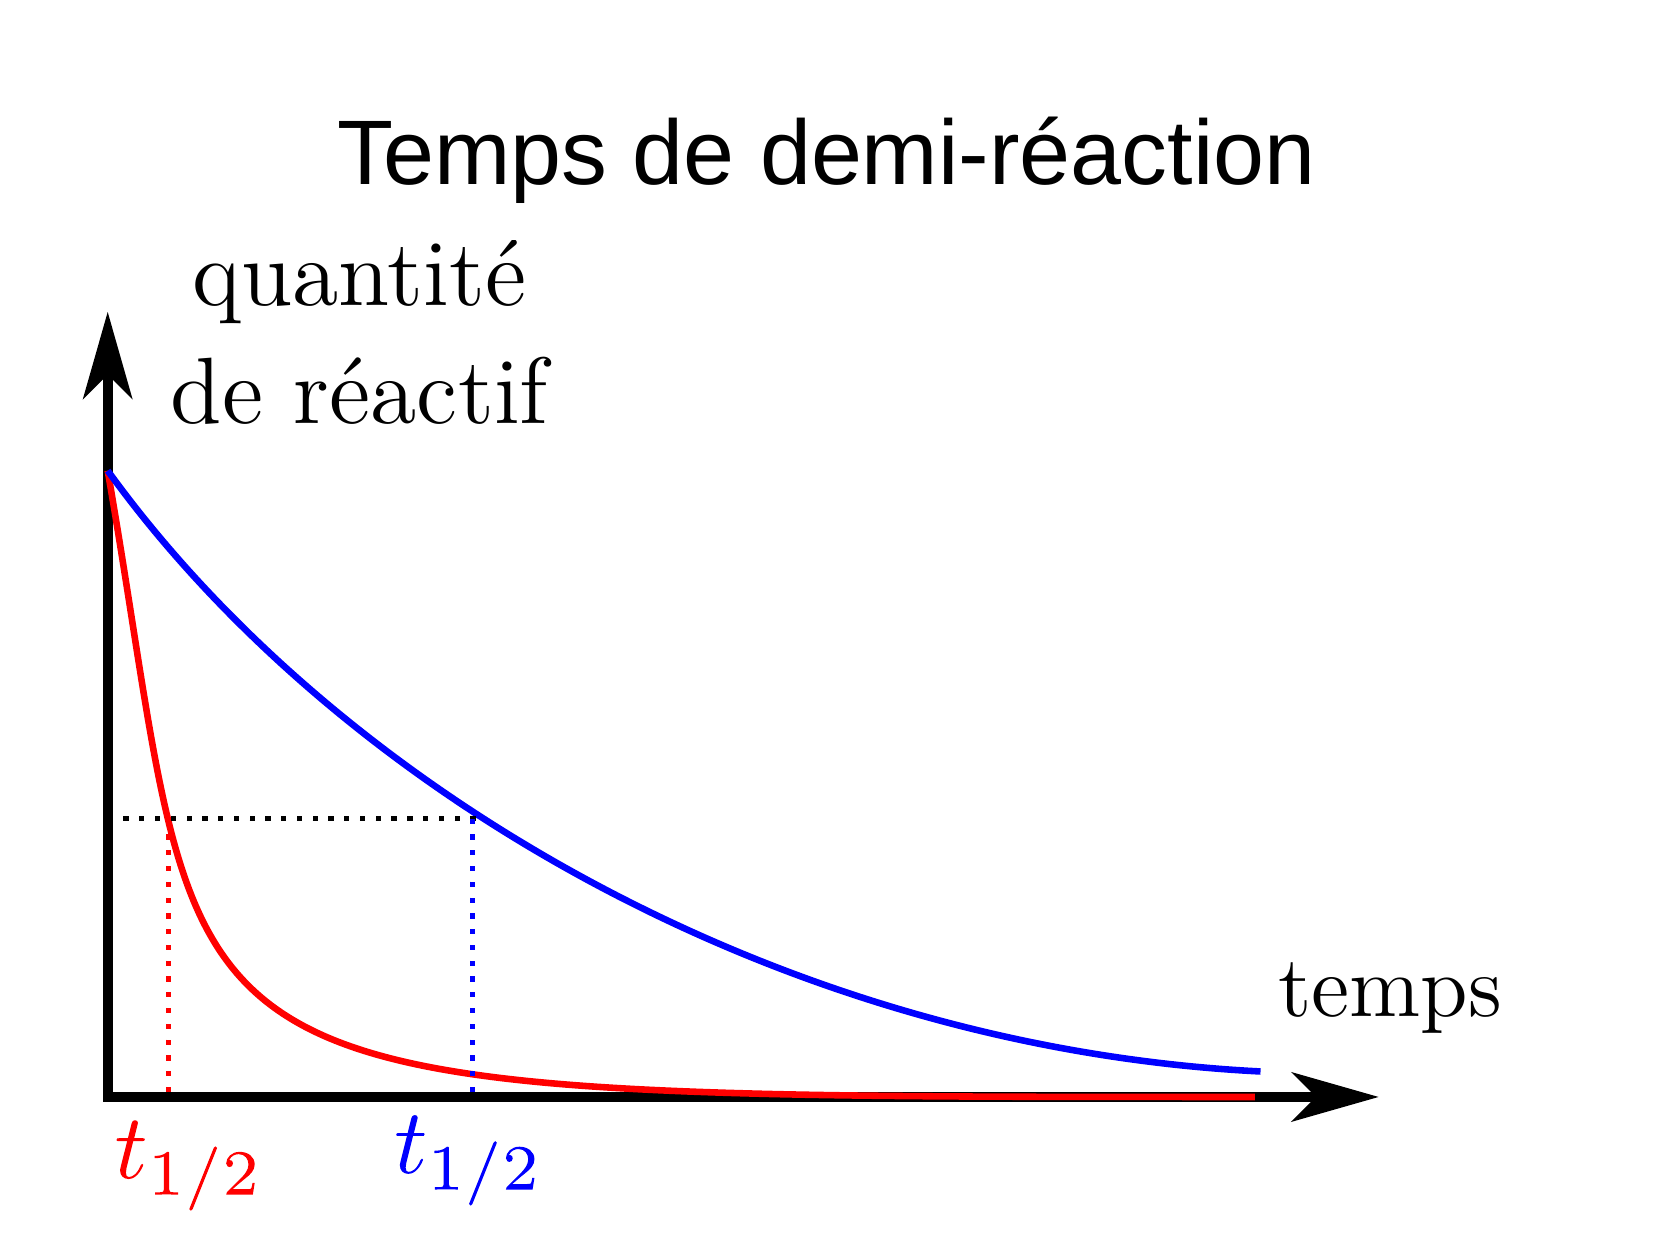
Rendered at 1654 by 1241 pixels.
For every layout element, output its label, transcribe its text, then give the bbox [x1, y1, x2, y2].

picture [82, 240, 1501, 1211]
title Temps de demi-réaction [82, 49, 1571, 257]
